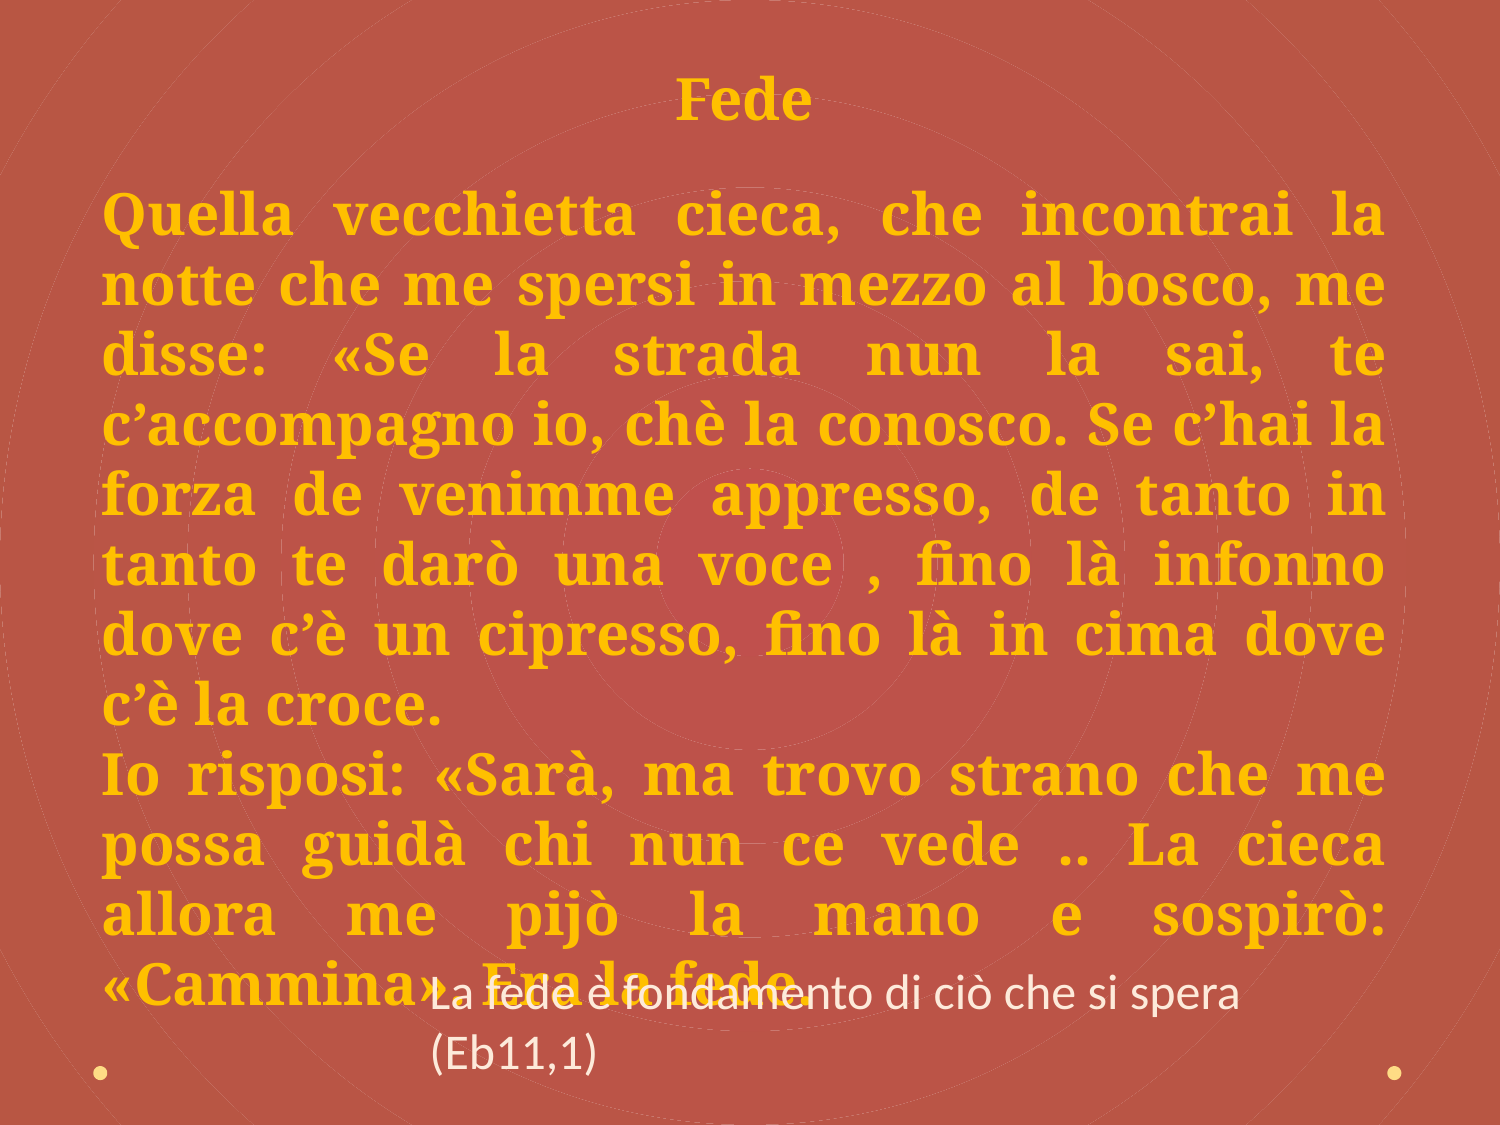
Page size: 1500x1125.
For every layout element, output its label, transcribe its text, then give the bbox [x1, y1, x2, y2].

text_box La fede è fondamento di ciò che si spera (Eb11,1) [414, 952, 1407, 1089]
text_box Fede Quella vecchietta cieca, che incontrai la notte che me spersi in mezzo al bosco, me disse: «Se la strada nun la sai, te c’accompagno io, chè la conosco. Se c’hai la forza de venimme appresso, de tanto in tanto te darò una voce , fino là infonno dove c’è un cipresso, fino là in cima dove c’è la croce. Io risposi: «Sarà, ma trovo strano che me possa guidà chi nun ce vede .. La cieca allora me pijò la mano e sospirò: «Cammina». Era la fede. [86, 54, 1407, 893]
